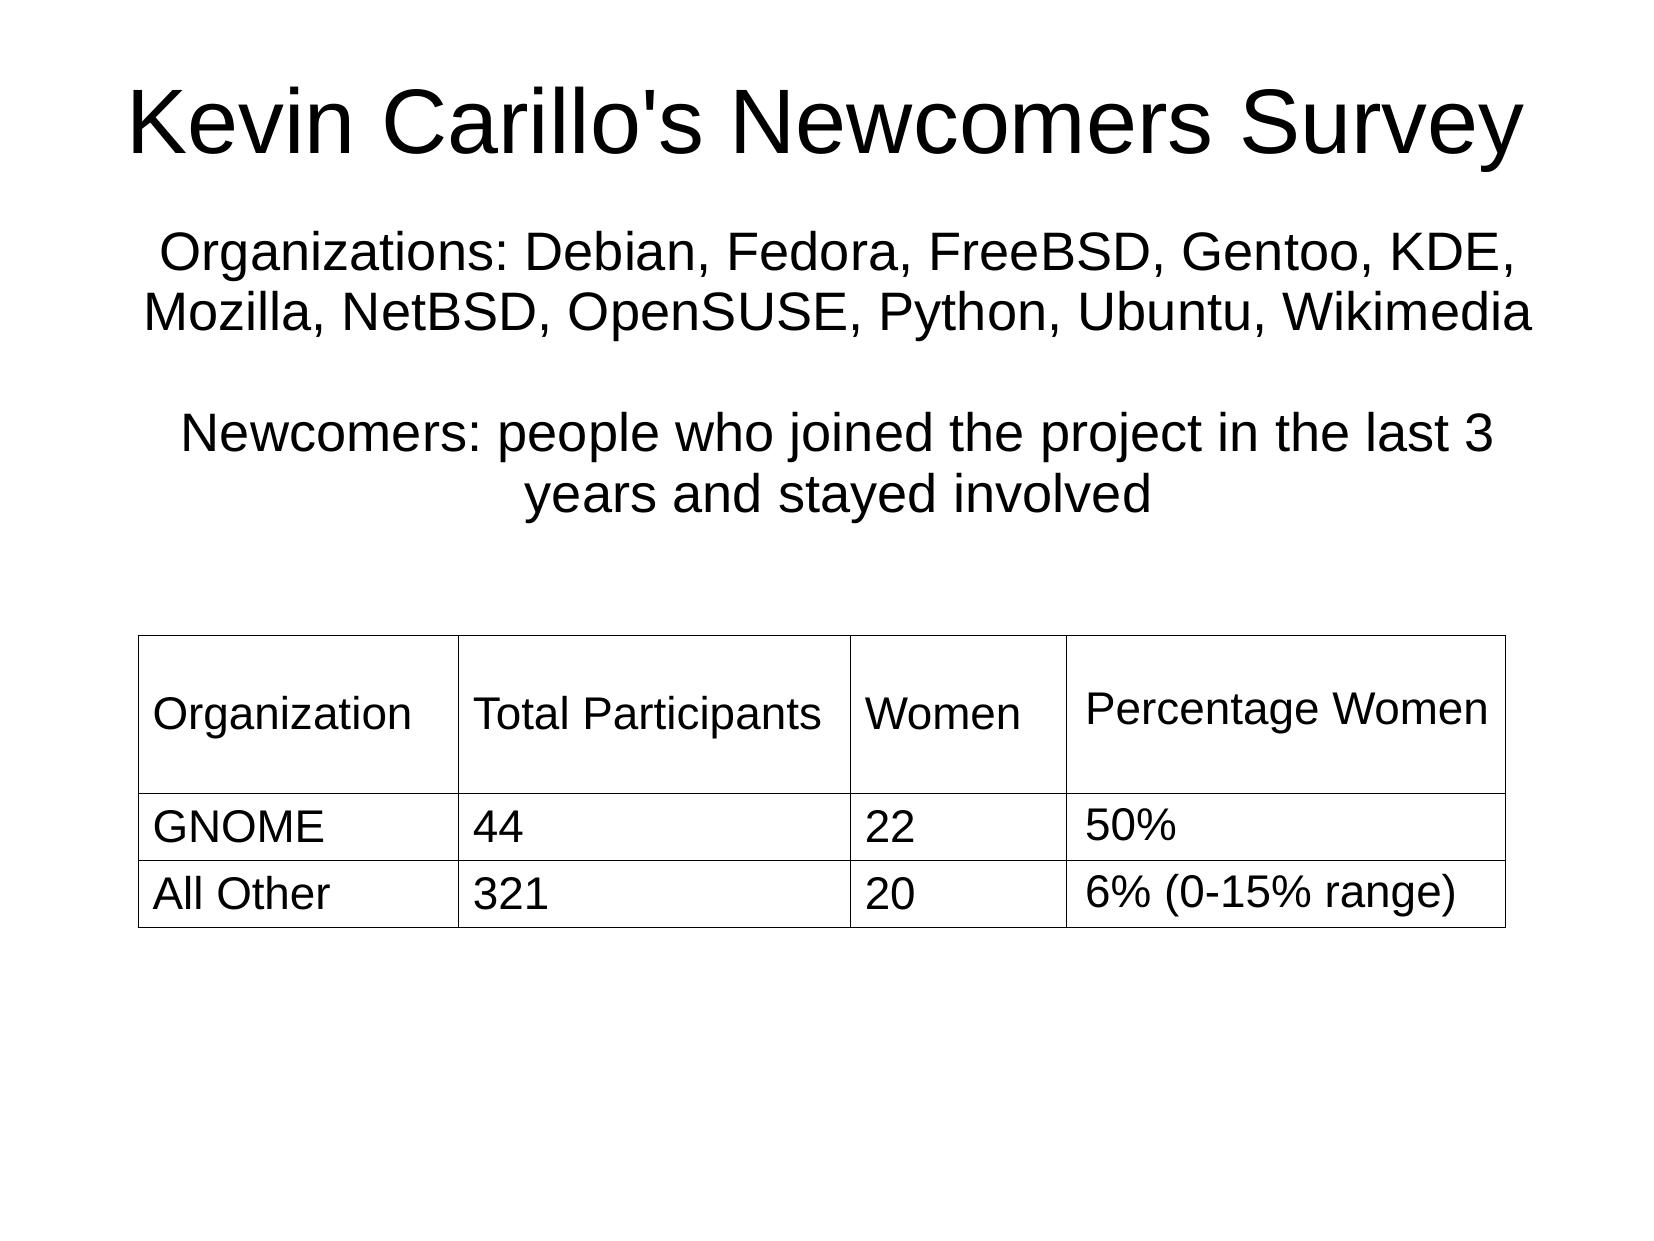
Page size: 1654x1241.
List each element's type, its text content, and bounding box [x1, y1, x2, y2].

title Kevin Carillo's Newcomers Survey [82, 18, 1571, 226]
table_cell GNOME [139, 794, 458, 860]
table_cell 6% (0-15% range) [1067, 861, 1505, 927]
table_header Total Participants [459, 636, 850, 793]
table_header Women [851, 636, 1066, 793]
table_cell 20 [851, 861, 1066, 927]
table_header Organization [139, 636, 458, 793]
table_cell 22 [851, 794, 1066, 860]
table_cell 44 [459, 794, 850, 860]
table_cell 50% [1067, 794, 1505, 860]
table_header Percentage Women [1067, 636, 1505, 793]
text_box Organizations: Debian, Fedora, FreeBSD, Gentoo, KDE, Mozilla, NetBSD, OpenSUSE, Python, Ubuntu, Wikimedia Newcomers: people who joined the project in the last 3 years and stayed involved [96, 213, 1582, 592]
table_cell 321 [459, 861, 850, 927]
table_cell All Other [139, 861, 458, 927]
